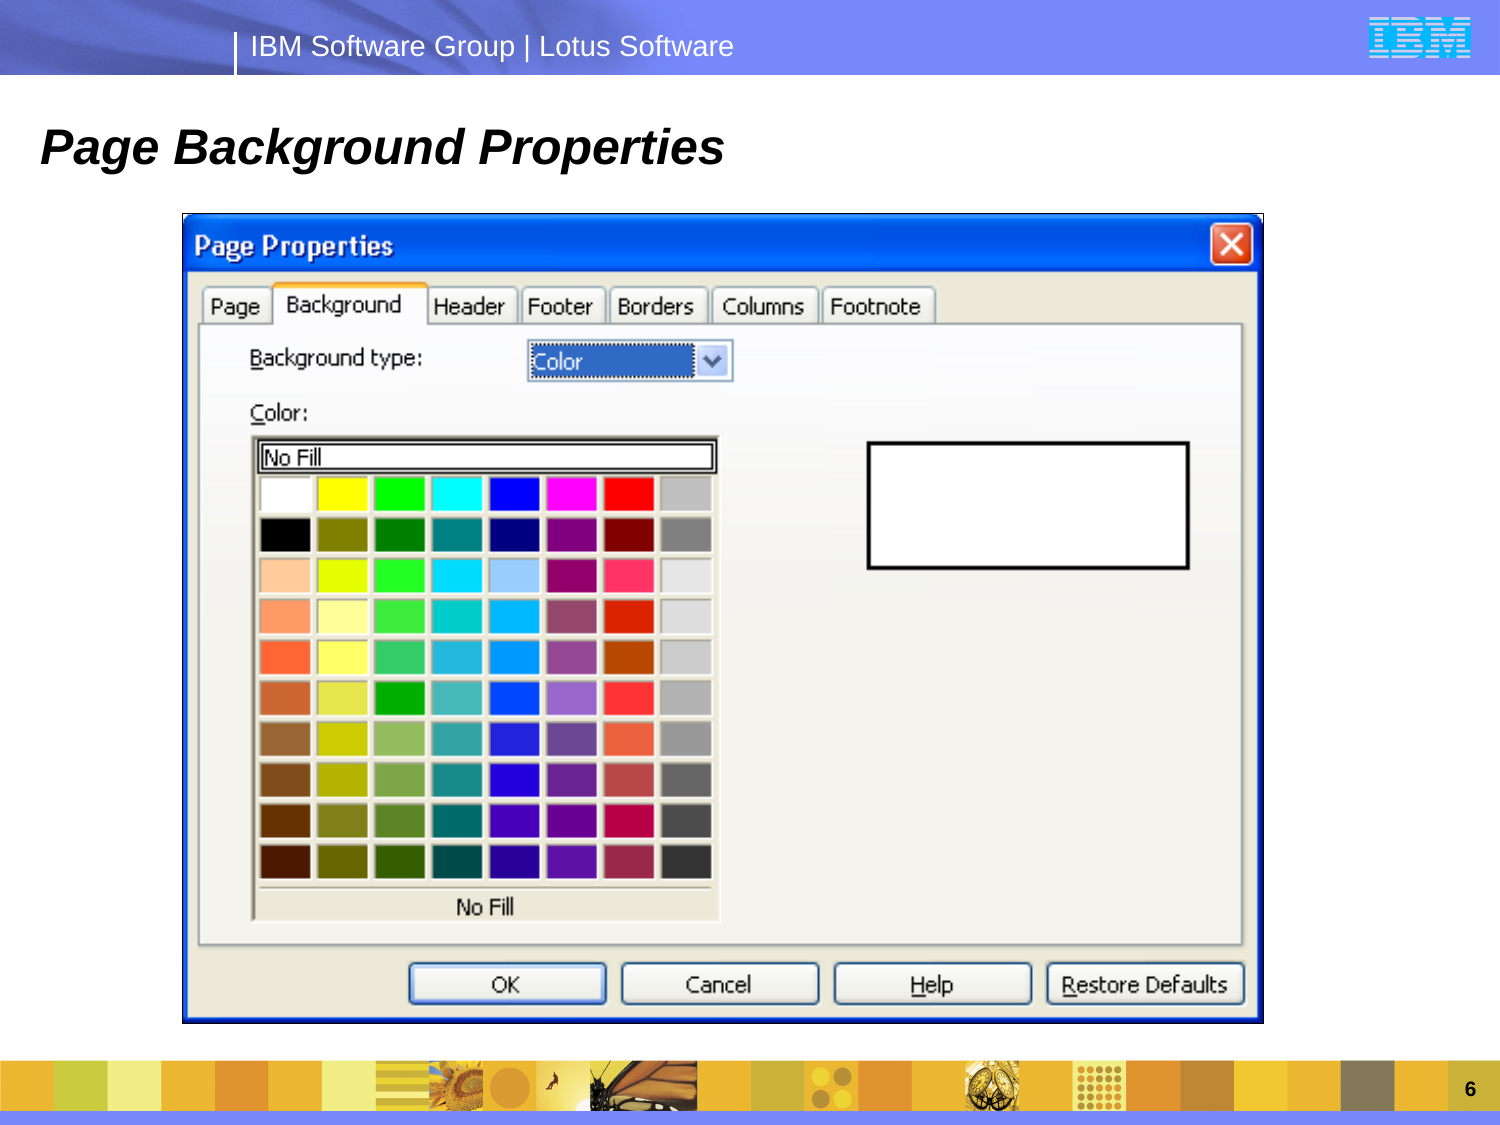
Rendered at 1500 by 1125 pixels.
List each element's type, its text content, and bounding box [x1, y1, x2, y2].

title Page Background Properties [25, 114, 1378, 197]
picture [182, 213, 1264, 1024]
picture [0, 0, 1500, 75]
picture [0, 1060, 1500, 1111]
